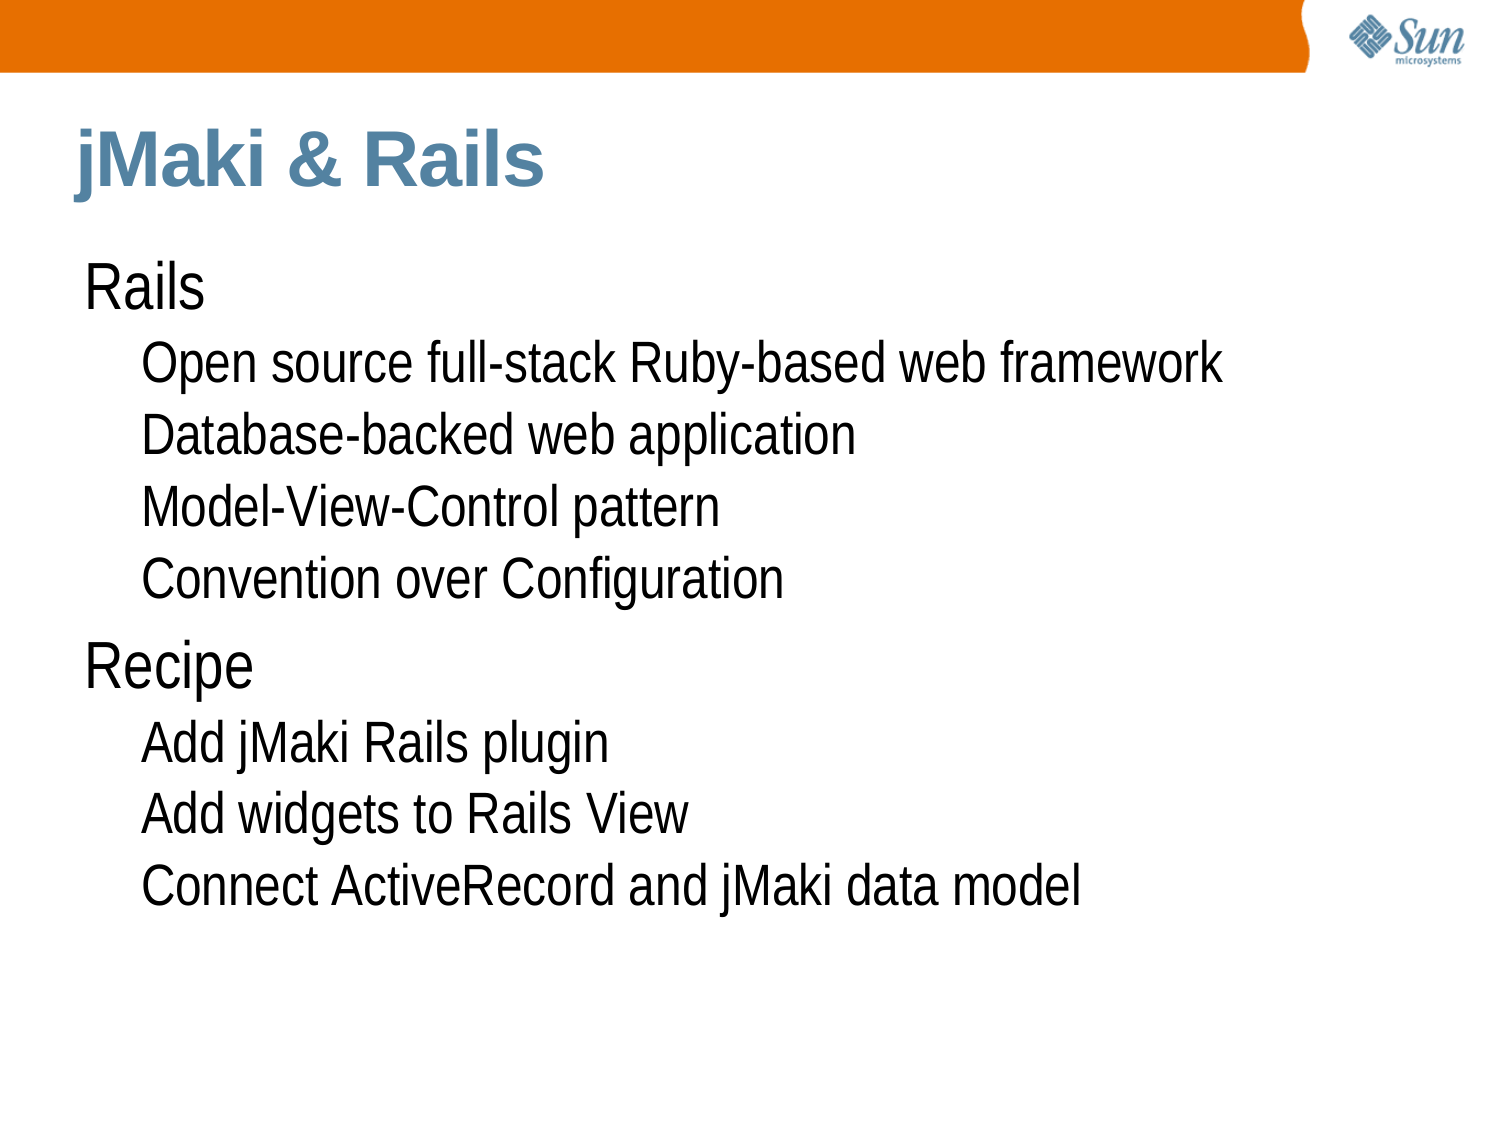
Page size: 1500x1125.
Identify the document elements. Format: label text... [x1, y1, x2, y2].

list Rails Open source full-stack Ruby-based web framework Database-backed web application Model-View-Control pattern Convention over Configuration Recipe Add jMaki Rails plugin Add widgets to Rails View Connect ActiveRecord and jMaki data model [64, 257, 1402, 952]
title jMaki & Rails [75, 122, 1438, 228]
picture [0, 0, 1500, 75]
